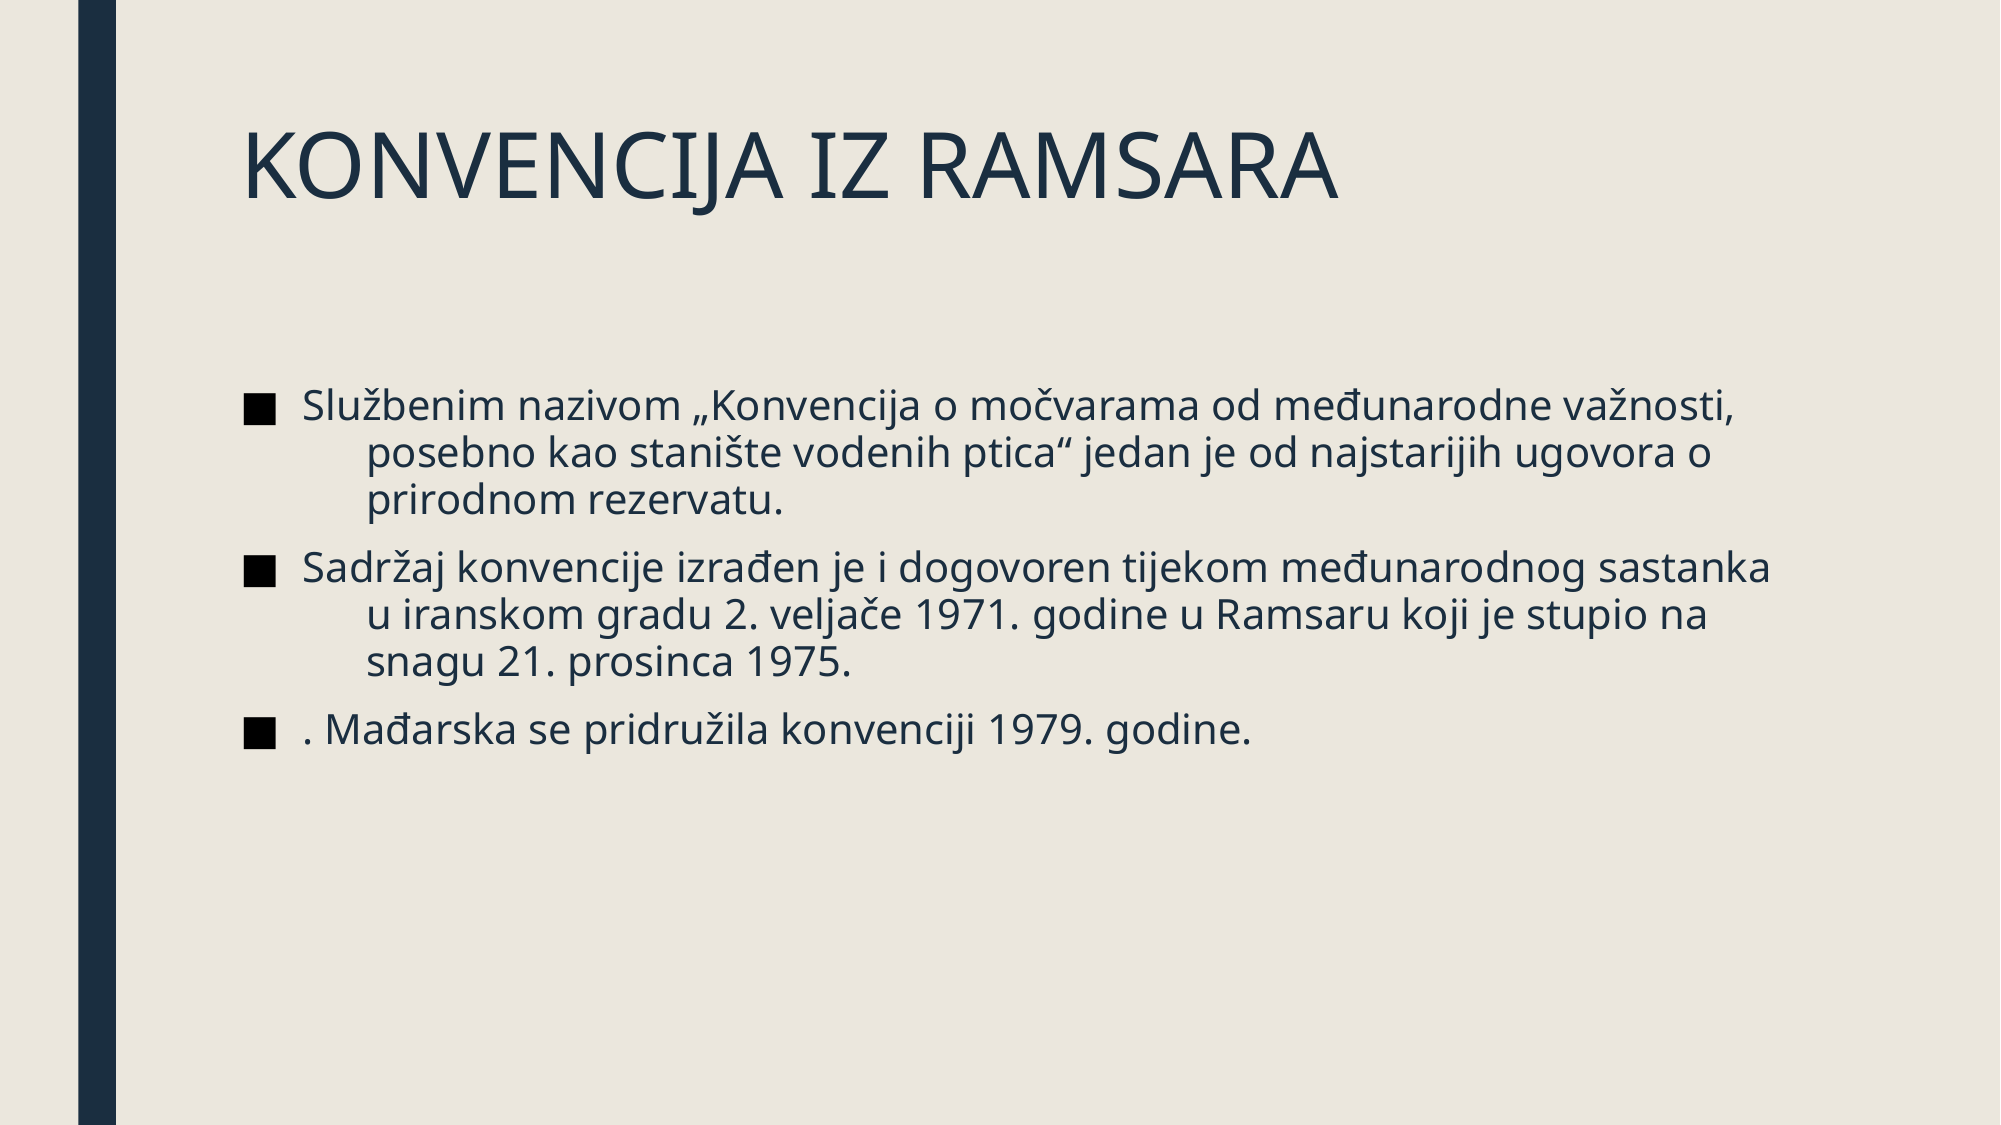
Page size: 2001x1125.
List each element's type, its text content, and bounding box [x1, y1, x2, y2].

list Službenim nazivom „Konvencija o močvarama od međunarodne važnosti, posebno kao stanište vodenih ptica“ jedan je od najstarijih ugovora o prirodnom rezervatu. Sadržaj konvencije izrađen je i dogovoren tijekom međunarodnog sastanka u iranskom gradu 2. veljače 1971. godine u Ramsaru koji je stupio na snagu 21. prosinca 1975. . Mađarska se pridružila konvenciji 1979. godine. [225, 375, 1801, 963]
title KONVENCIJA IZ RAMSARA [225, 112, 1801, 357]
